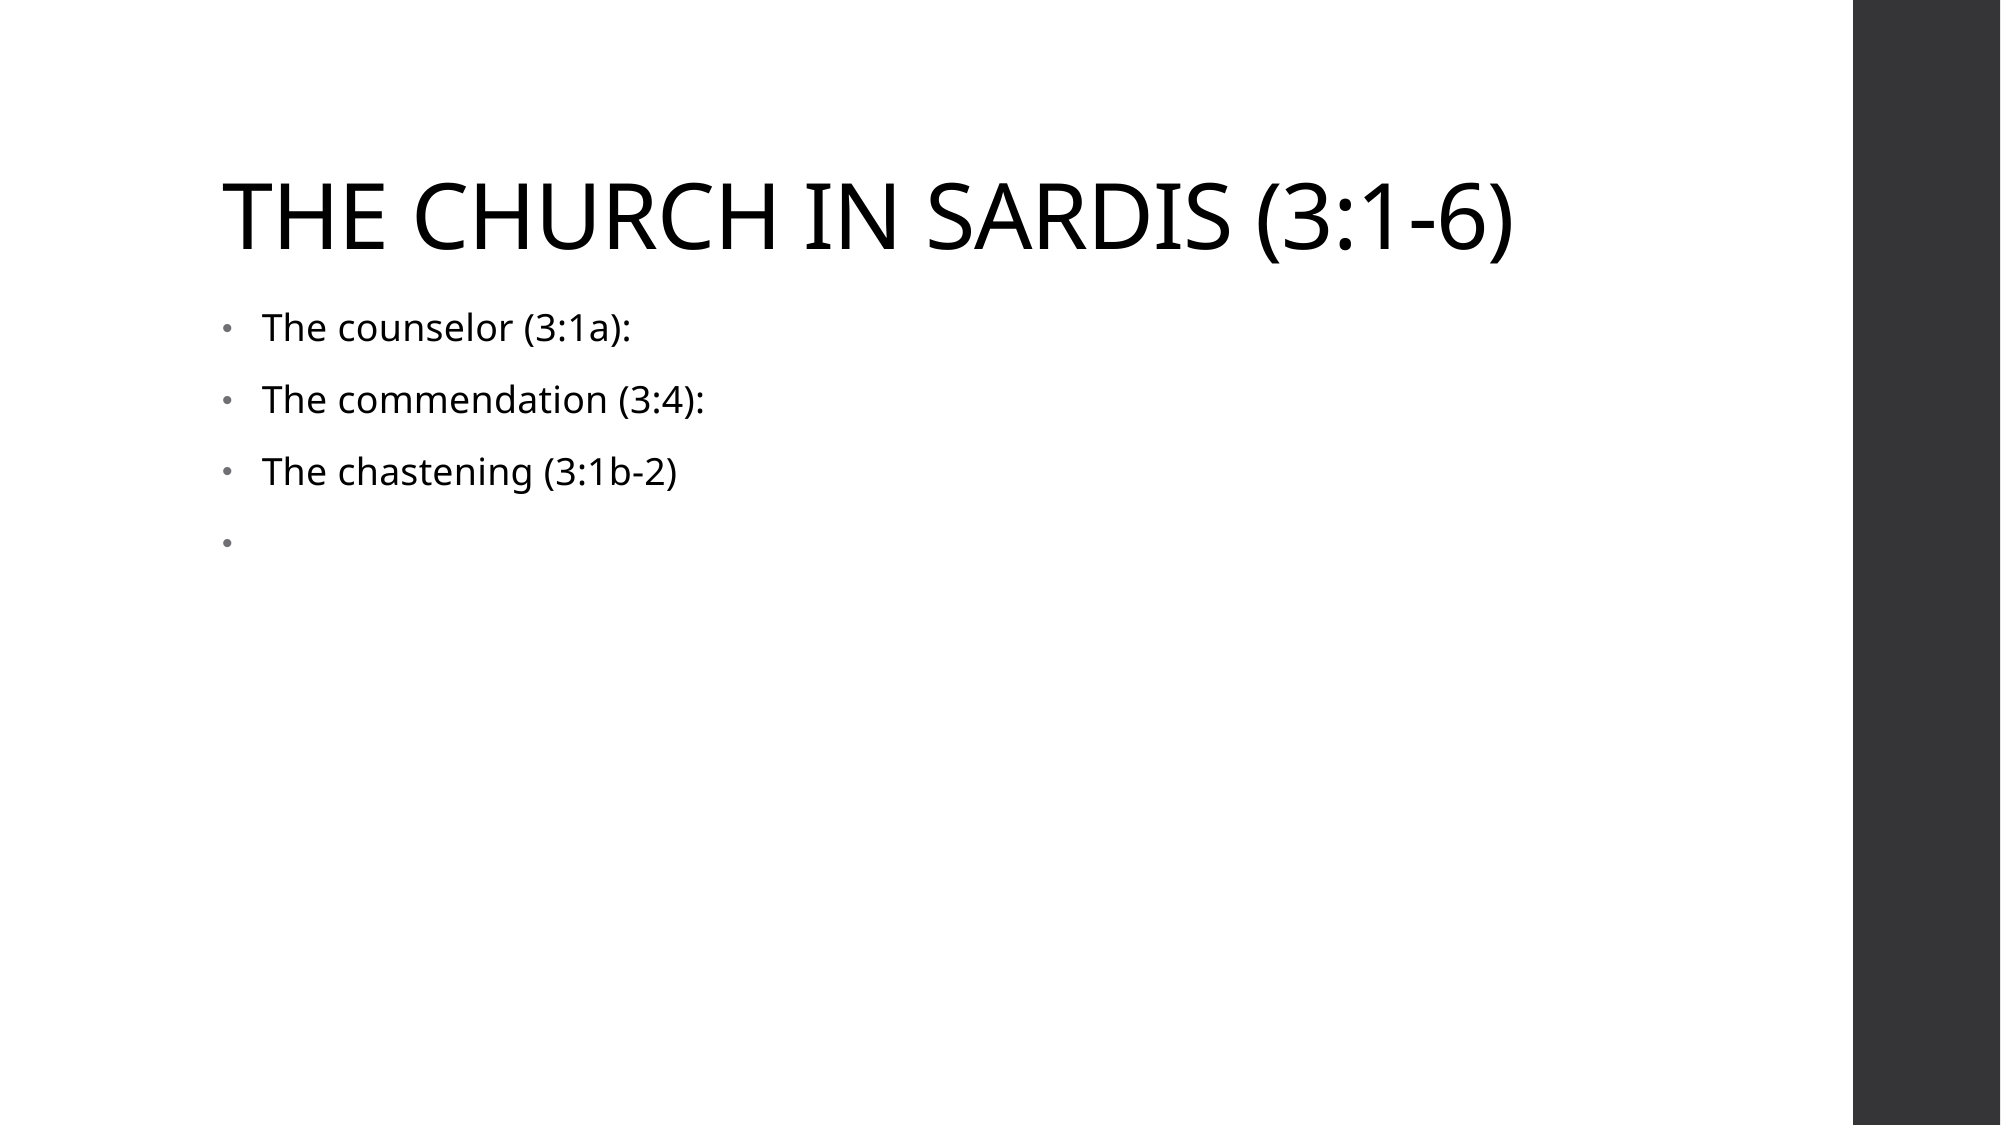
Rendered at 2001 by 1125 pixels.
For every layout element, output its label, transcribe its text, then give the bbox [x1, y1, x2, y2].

title THE CHURCH IN SARDIS (3:1-6) [206, 60, 1797, 278]
list The counselor (3:1a): The commendation (3:4): The chastening (3:1b-2) [206, 299, 1617, 1014]
